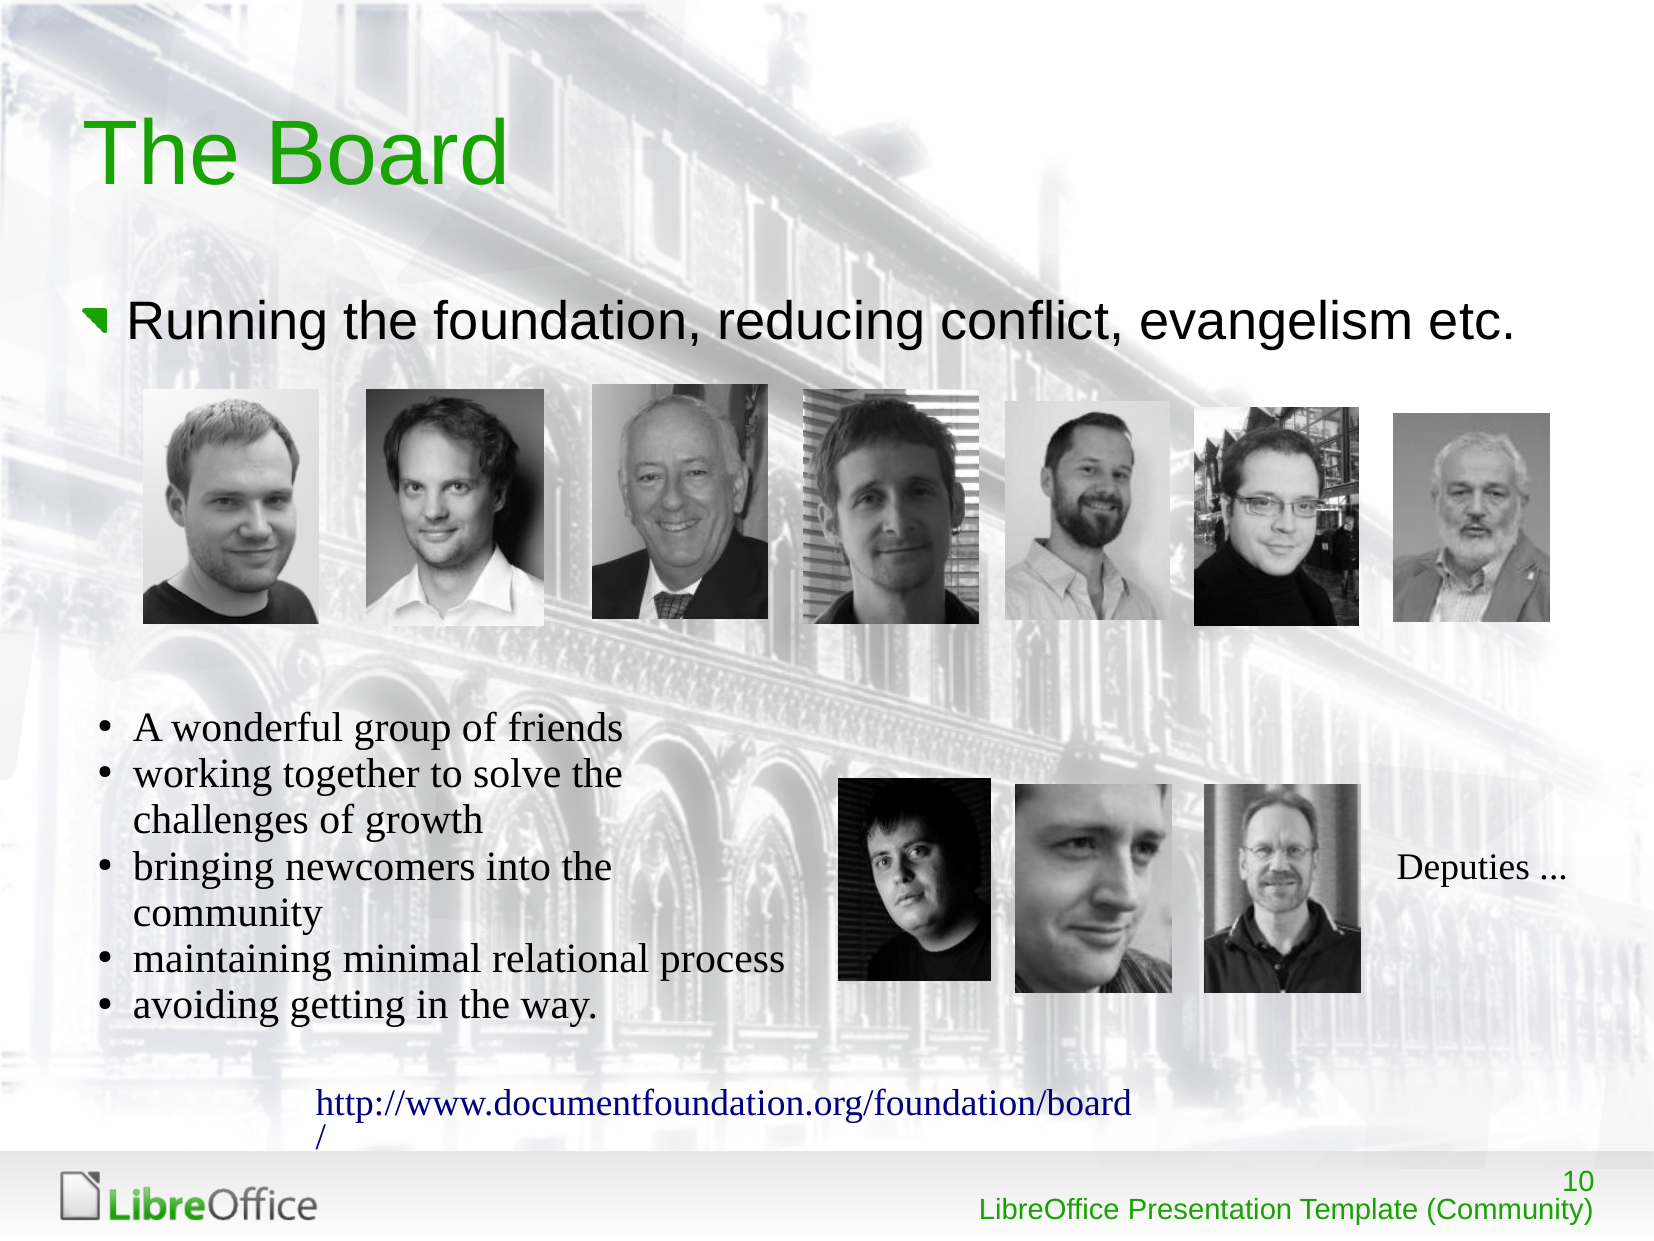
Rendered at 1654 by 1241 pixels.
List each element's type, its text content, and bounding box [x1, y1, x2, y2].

title The Board [82, 49, 1571, 257]
text_box A wonderful group of friends working together to solve the challenges of growth bringing newcomers into the community maintaining minimal relational process avoiding getting in the way. [82, 696, 815, 1052]
text_box Deputies ... [1381, 838, 1630, 895]
text_box http://www.documentfoundation.org/foundation/board/ [300, 1074, 1158, 1132]
picture [0, 0, 1654, 1241]
list Running the foundation, reducing conflict, evangelism etc. [82, 290, 1571, 1010]
